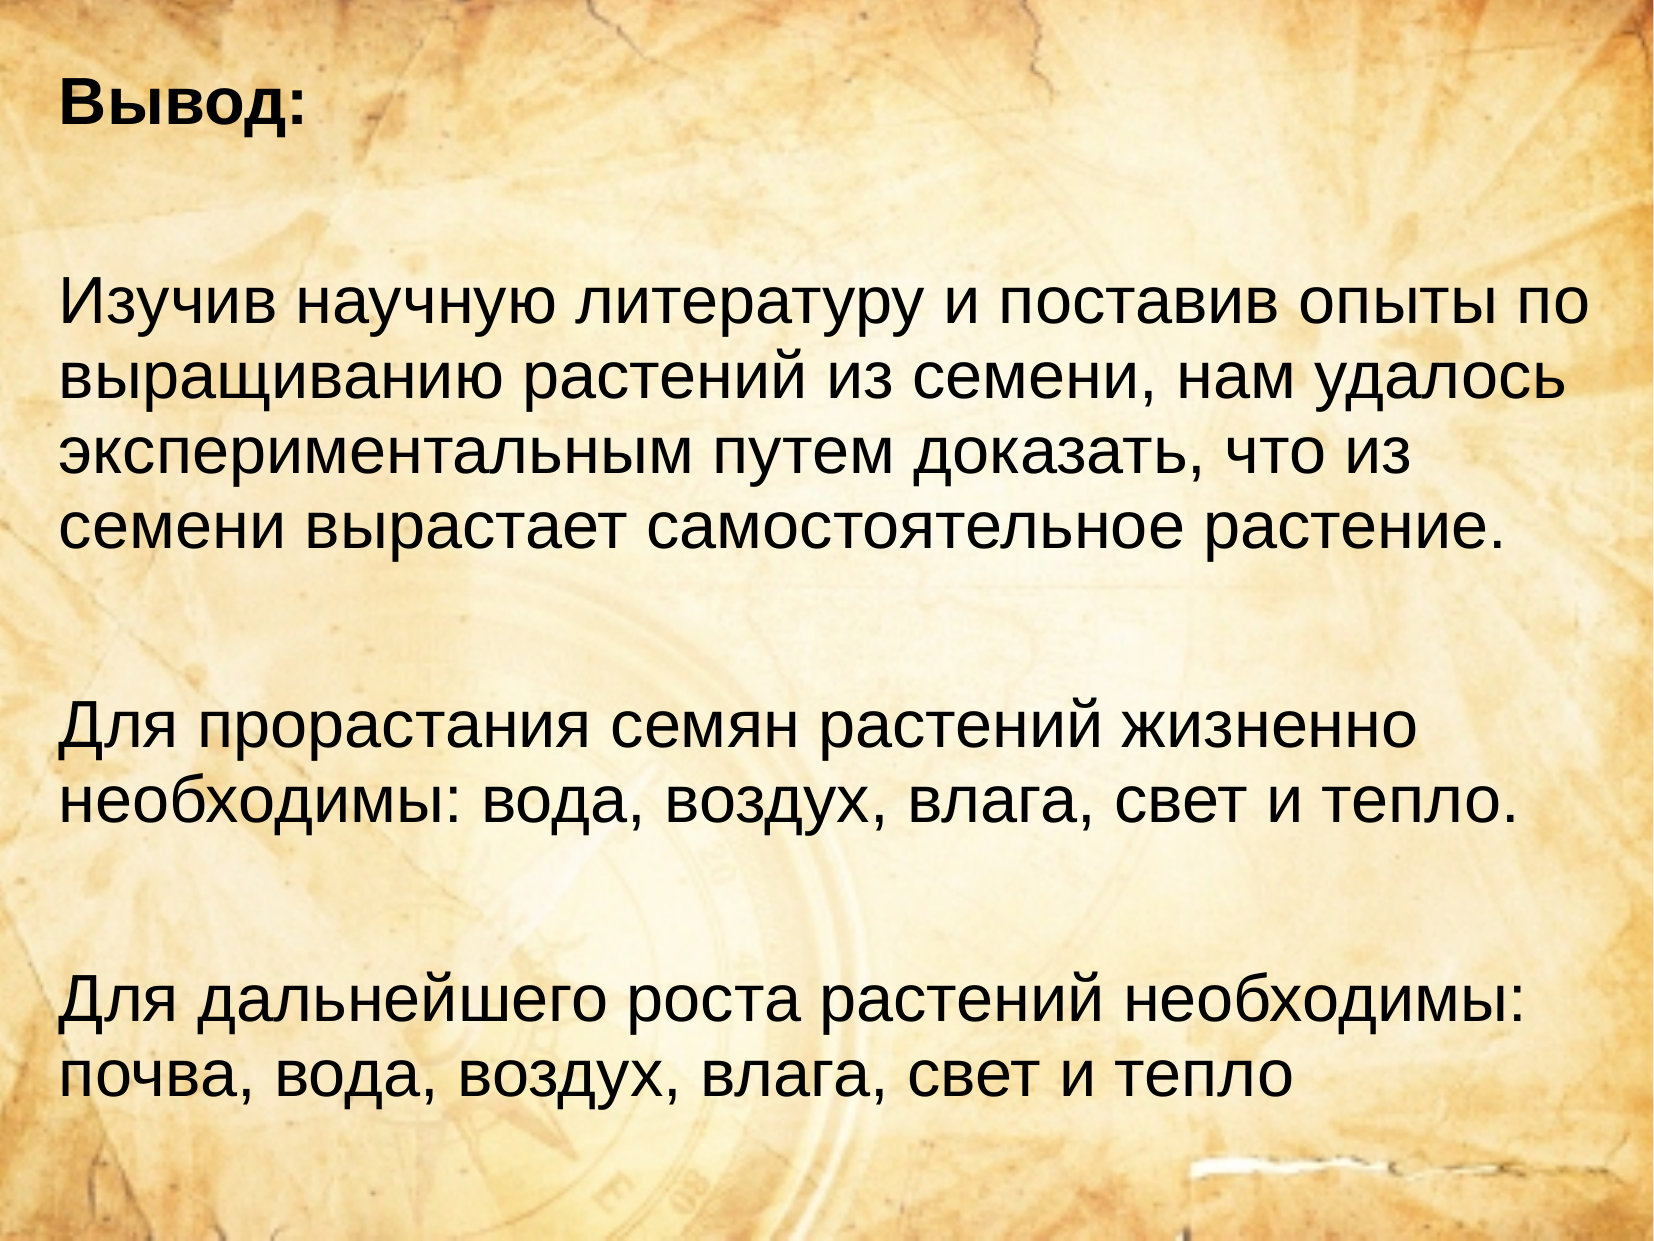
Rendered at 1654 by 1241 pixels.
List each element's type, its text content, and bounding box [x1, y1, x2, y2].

picture [0, 0, 1654, 1241]
text_box Вывод: Изучив научную литературу и поставив опыты по выращиванию растений из семени, нам удалось экспериментальным путем доказать, что из семени вырастает самостоятельное растение. Для прорастания семян растений жизненно необходимы: вода, воздух, влага, свет и тепло. Для дальнейшего роста растений необходимы: почва, вода, воздух, влага, свет и тепло [44, 56, 1621, 1166]
